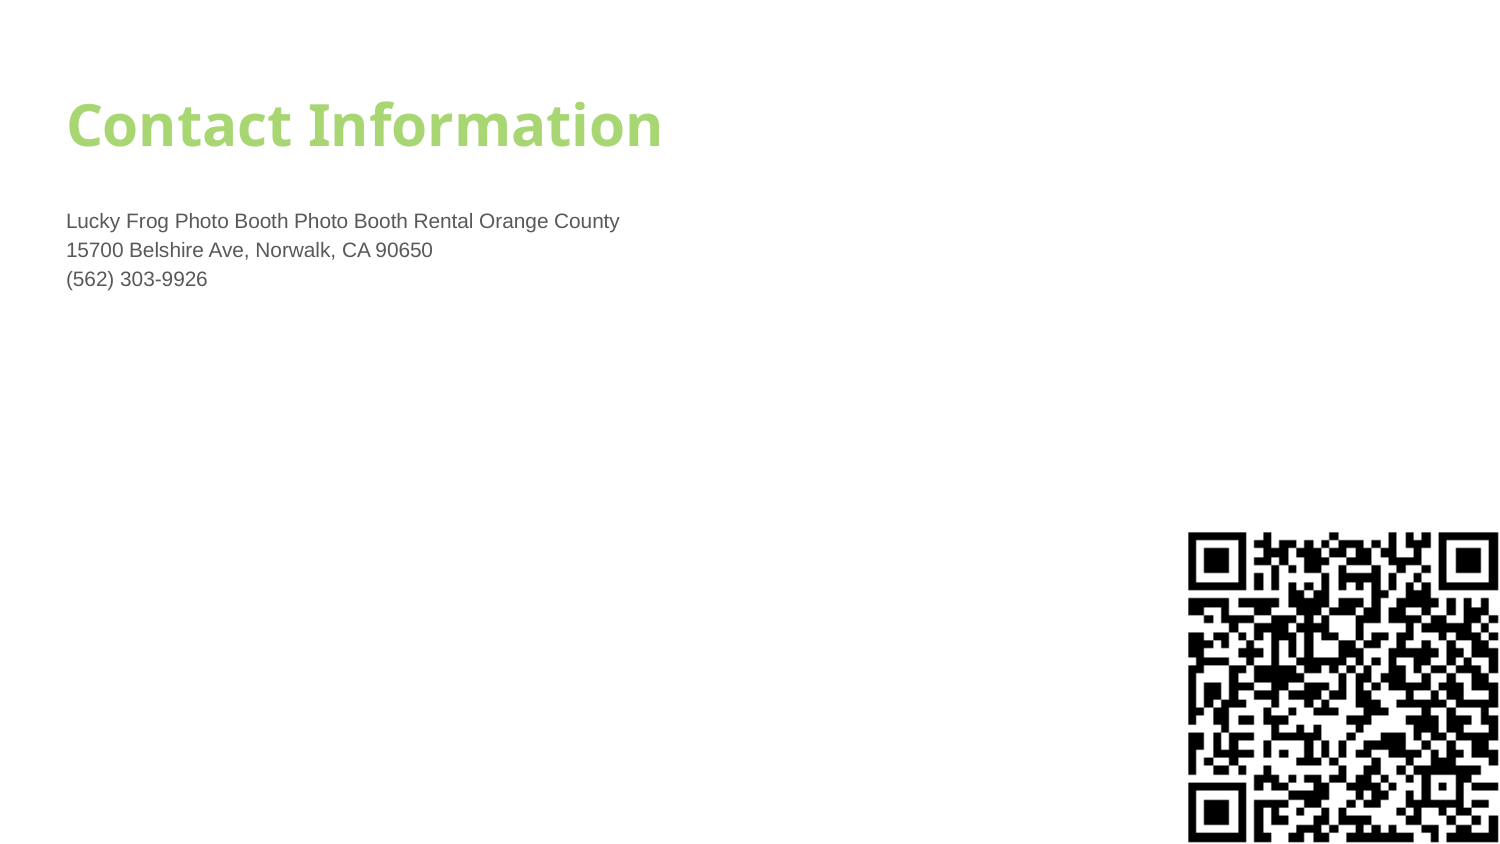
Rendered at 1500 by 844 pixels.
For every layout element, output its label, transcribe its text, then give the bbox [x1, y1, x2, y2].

list Lucky Frog Photo Booth Photo Booth Rental Orange County 15700 Belshire Ave, Norwalk, CA 90650 (562) 303-9926 [51, 189, 1449, 750]
picture [1187, 531, 1500, 844]
title Contact Information [51, 72, 1449, 167]
